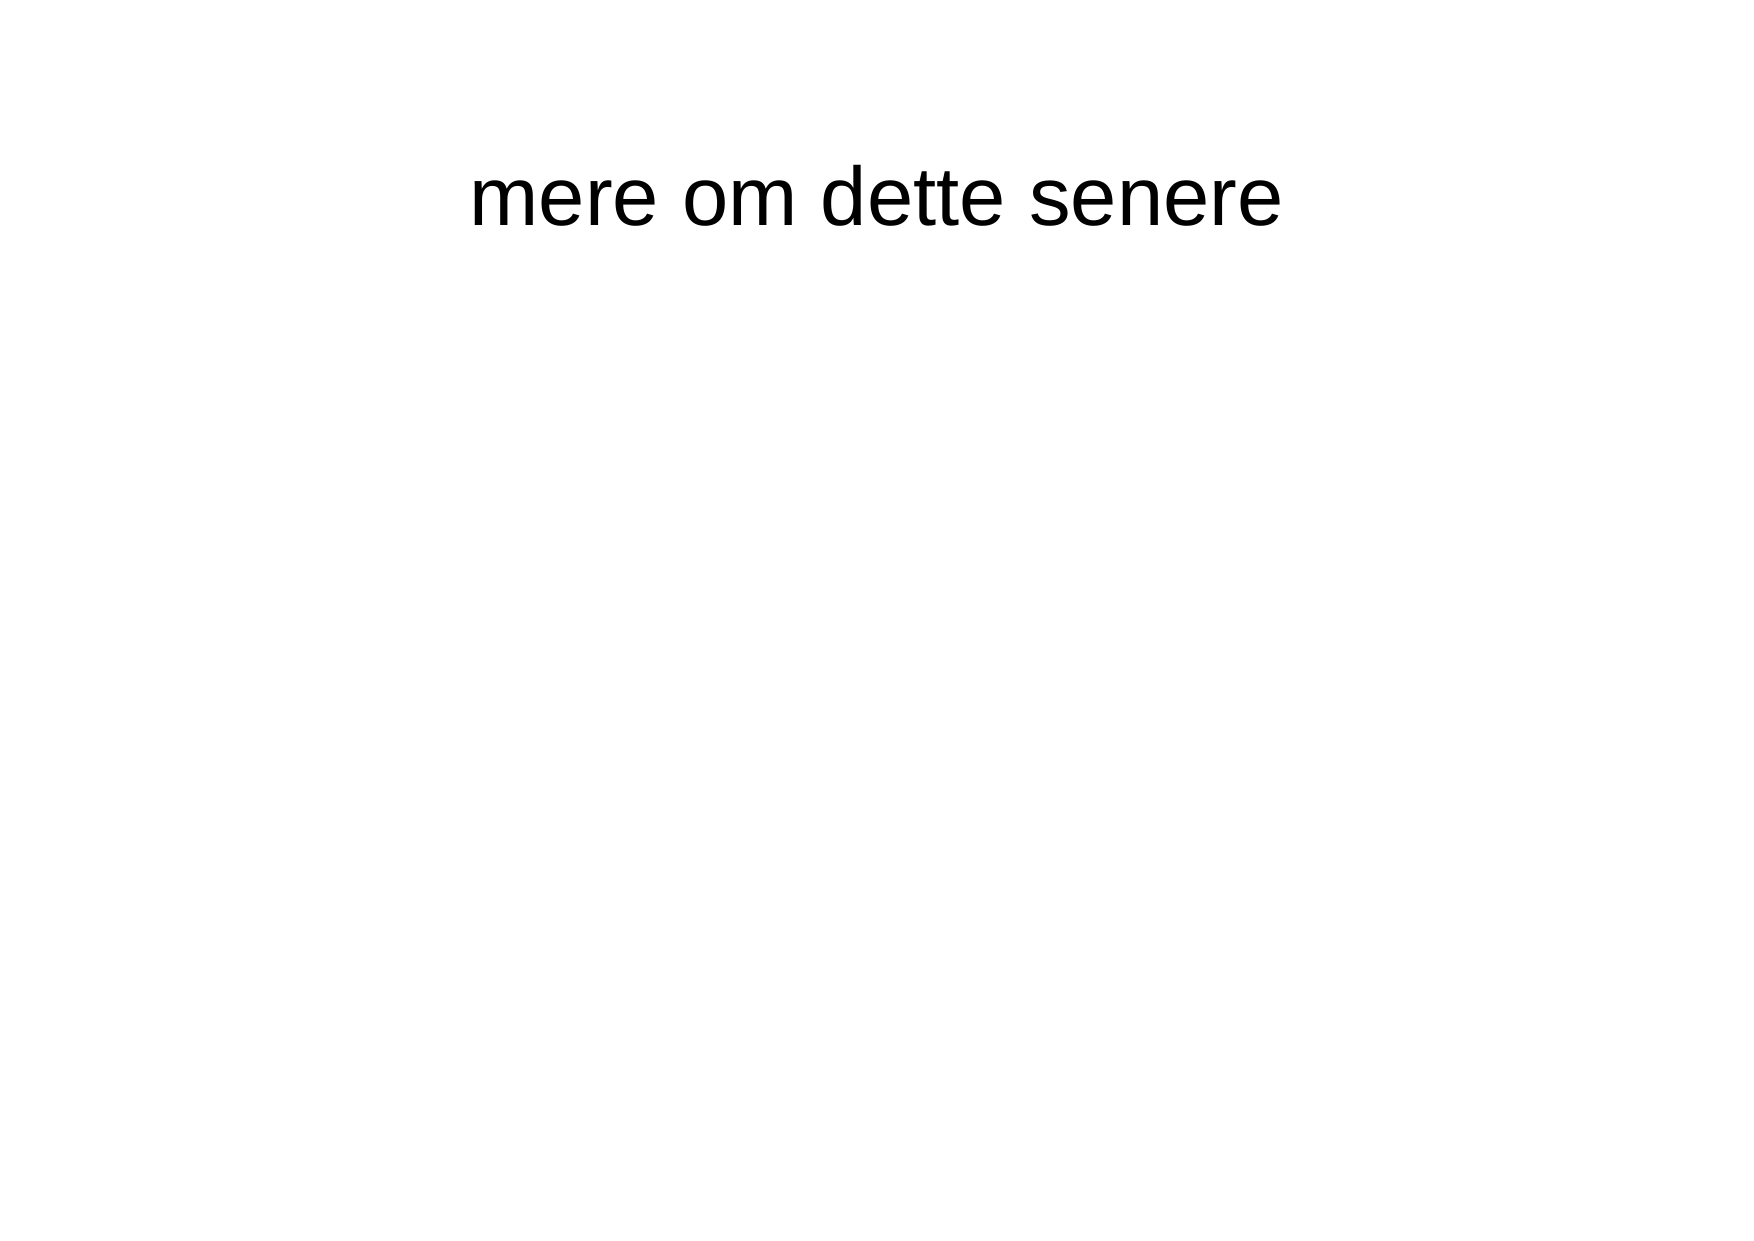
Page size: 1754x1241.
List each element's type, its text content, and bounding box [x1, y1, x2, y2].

title mere om dette senere [140, 103, 1614, 291]
